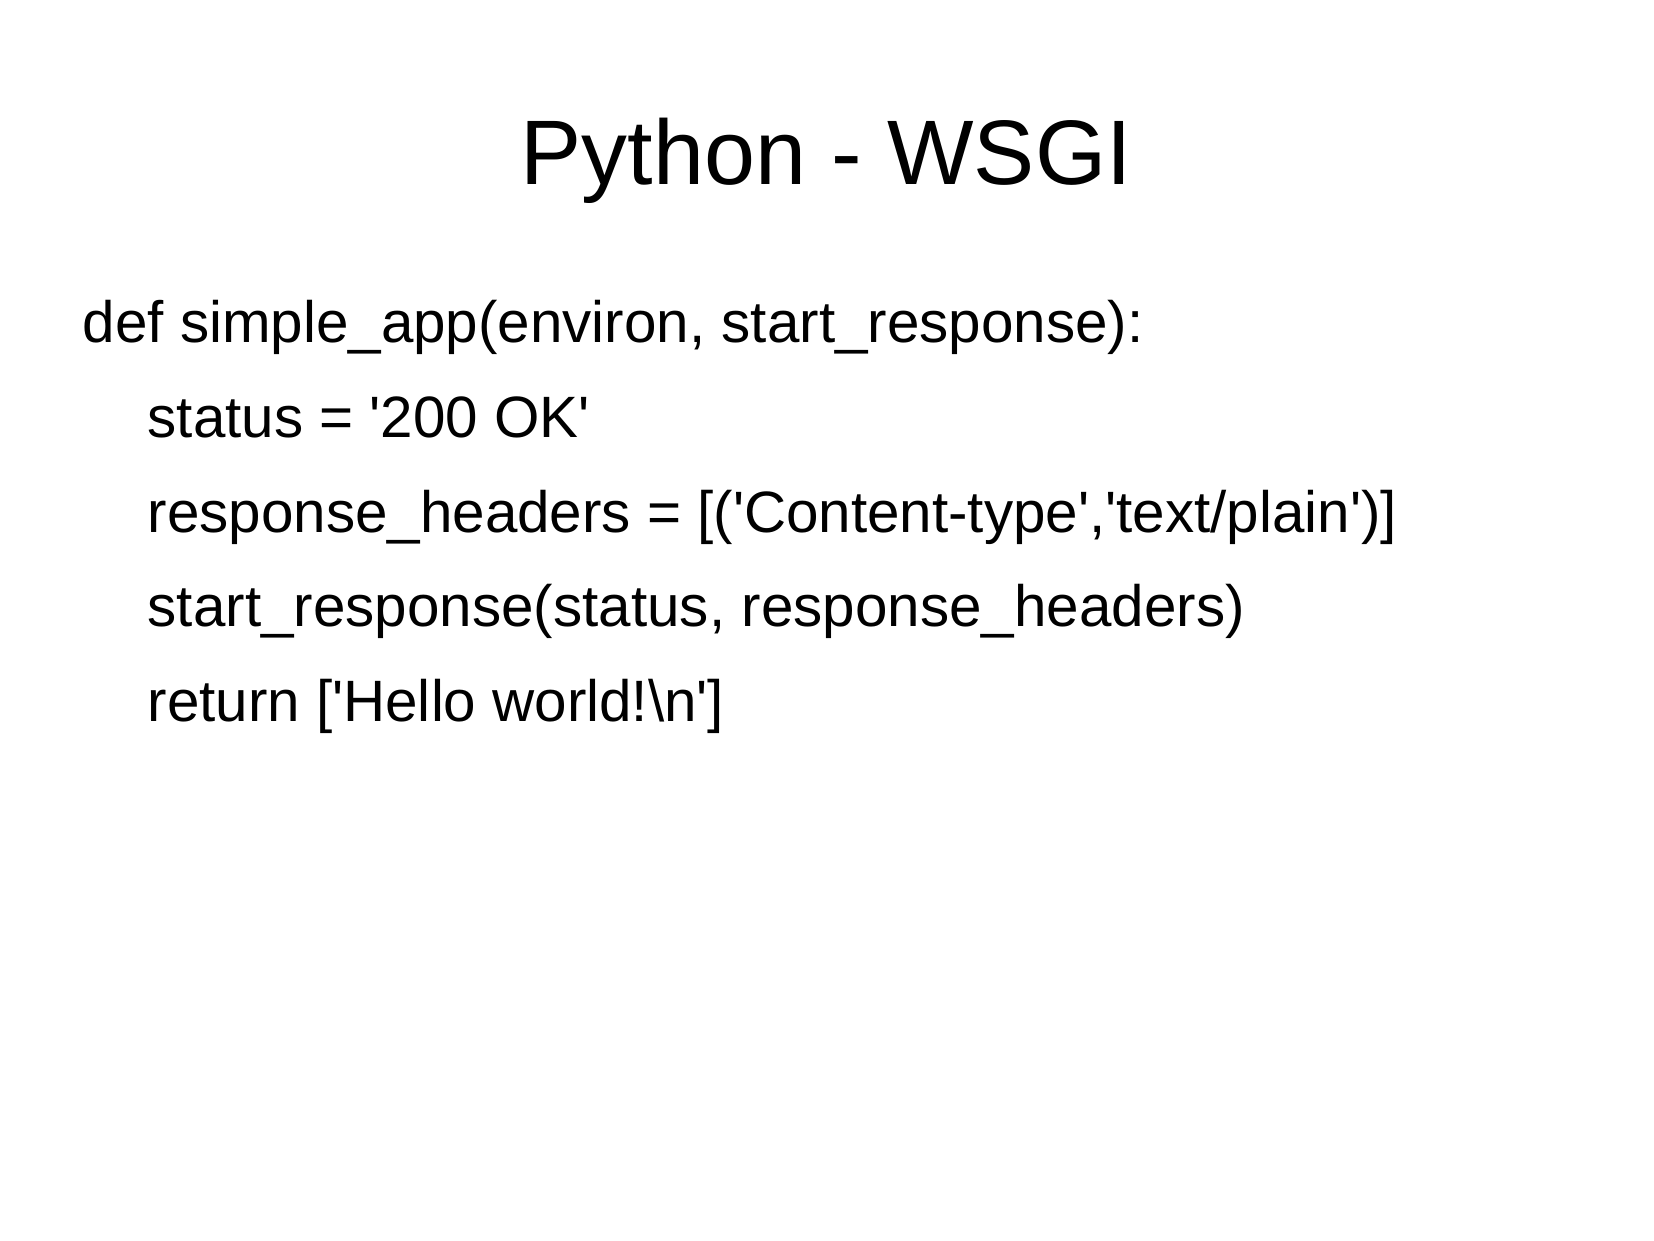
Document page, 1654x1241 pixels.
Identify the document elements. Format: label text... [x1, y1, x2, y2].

title Python - WSGI [82, 56, 1571, 250]
list def simple_app(environ, start_response): status = '200 OK' response_headers = [('Content-type','text/plain')] start_response(status, response_headers) return ['Hello world!\n'] [82, 290, 1571, 1094]
